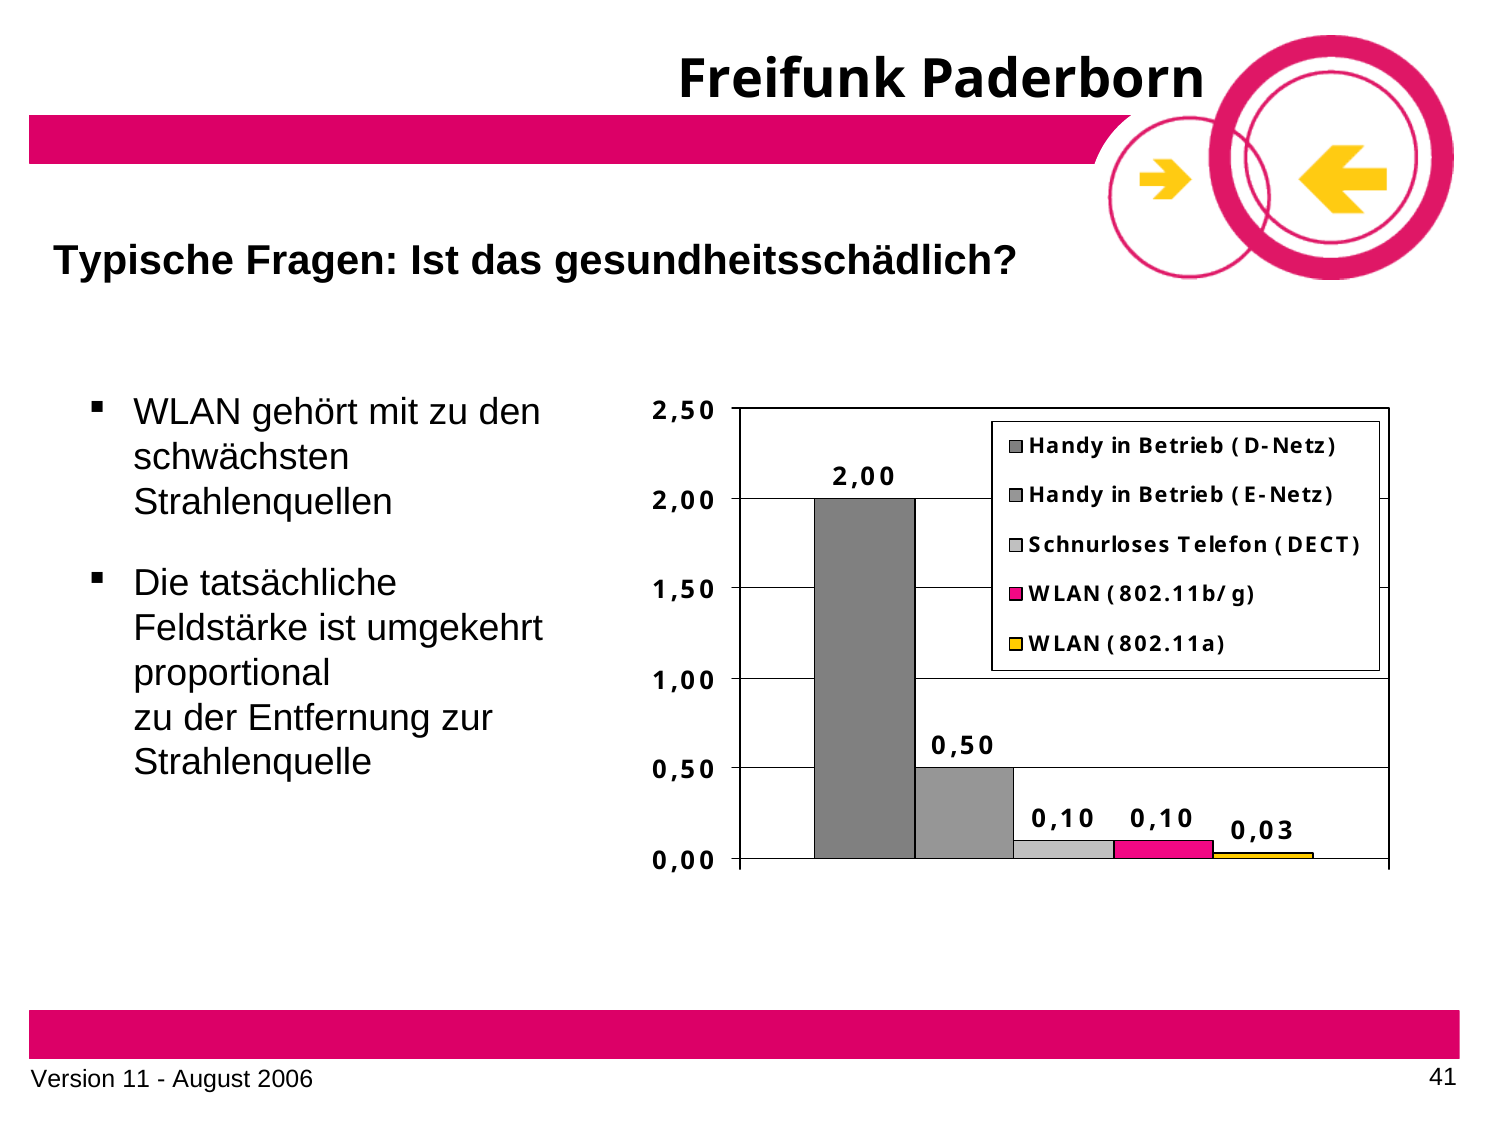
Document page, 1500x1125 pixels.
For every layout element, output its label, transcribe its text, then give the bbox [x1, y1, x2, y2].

chart [624, 337, 1500, 916]
text_box Typische Fragen: Ist das gesundheitsschädlich? [53, 233, 1046, 352]
picture [1107, 35, 1454, 280]
text_box WLAN gehört mit zu den schwächsten Strahlenquellen Die tatsächliche Feldstärke ist umgekehrt proportional zu der Entfernung zur Strahlenquelle [59, 387, 576, 988]
